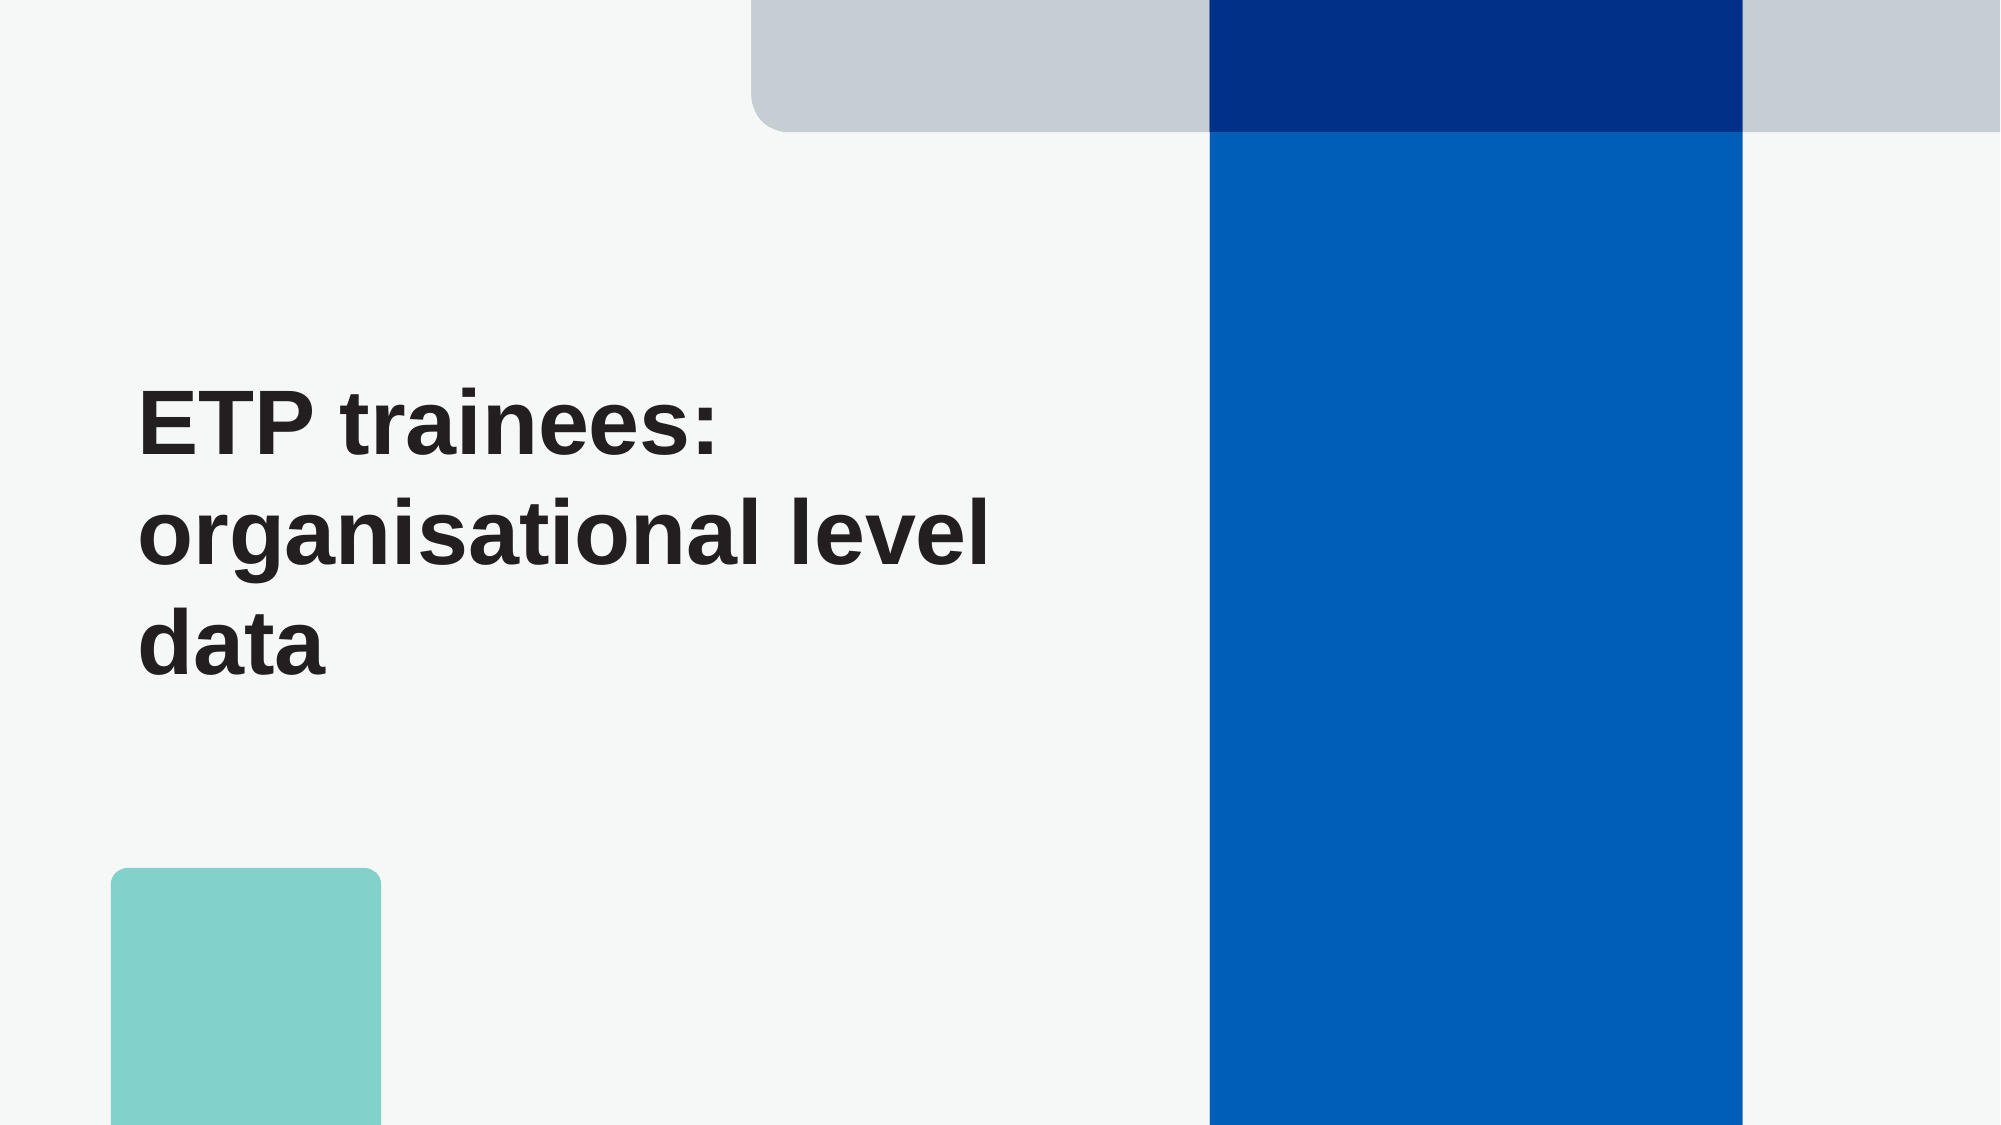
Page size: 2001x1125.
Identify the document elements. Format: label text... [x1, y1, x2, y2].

title ETP trainees: organisational level data [122, 355, 1188, 573]
